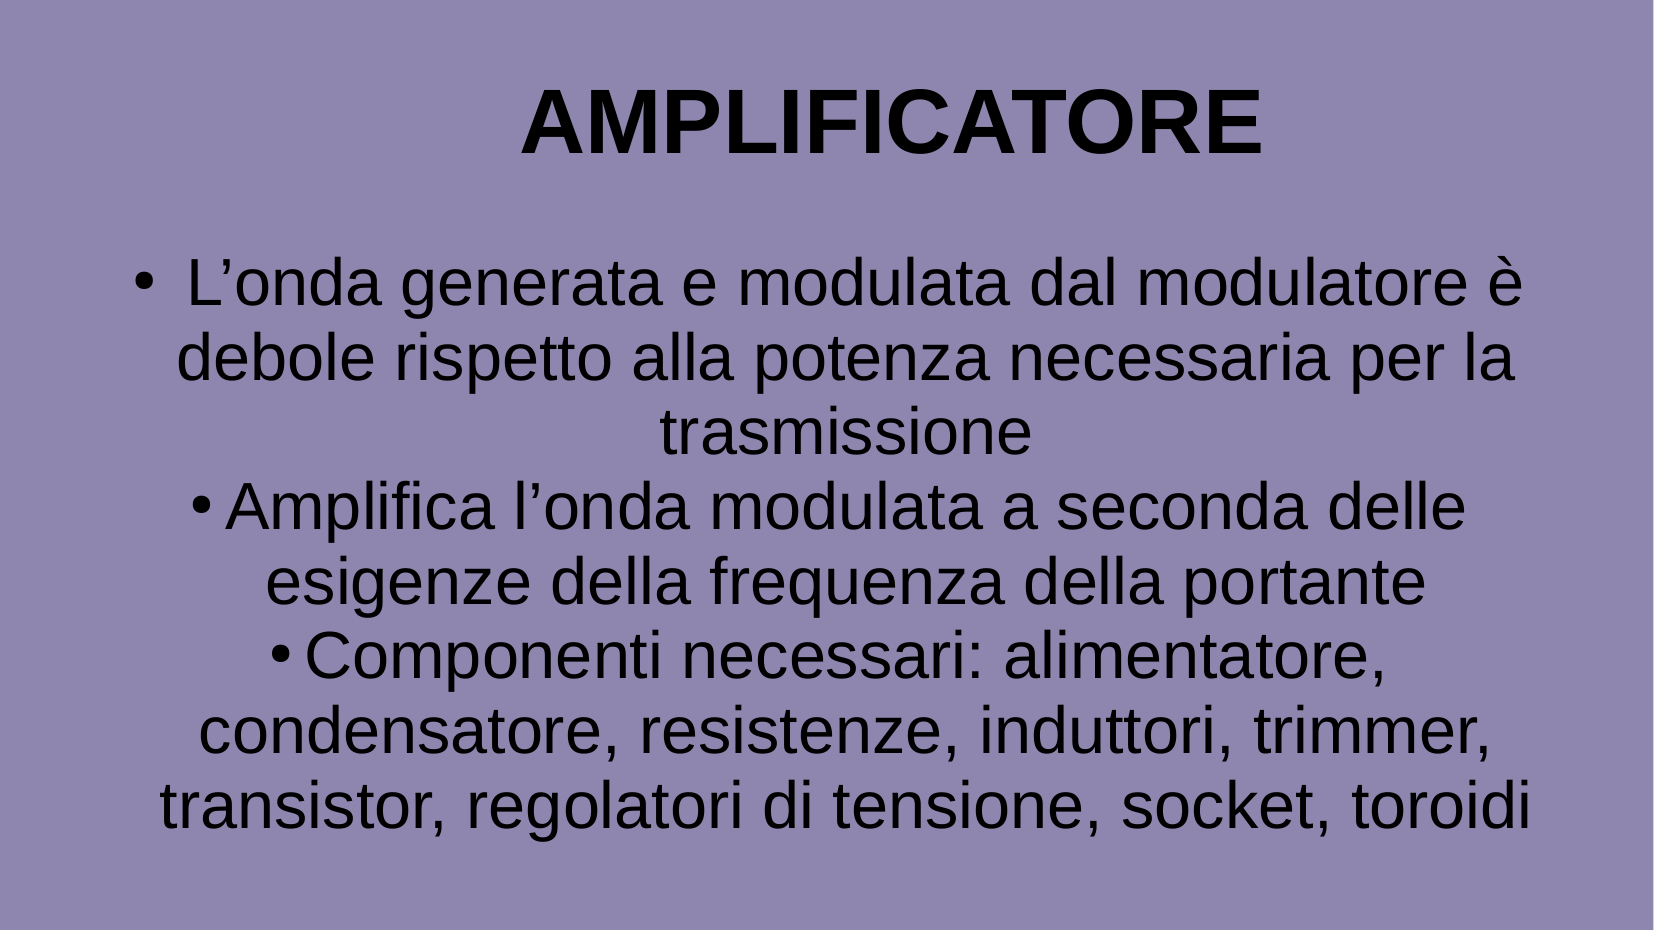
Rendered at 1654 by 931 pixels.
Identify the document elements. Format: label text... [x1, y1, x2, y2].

subtitle L’onda generata e modulata dal modulatore è debole rispetto alla potenza necessaria per la trasmissione Amplifica l’onda modulata a seconda delle esigenze della frequenza della portante Componenti necessari: alimentatore, condensatore, resistenze, induttori, trimmer, transistor, regolatori di tensione, socket, toroidi [84, 225, 1574, 863]
title AMPLIFICATORE [148, 15, 1637, 228]
